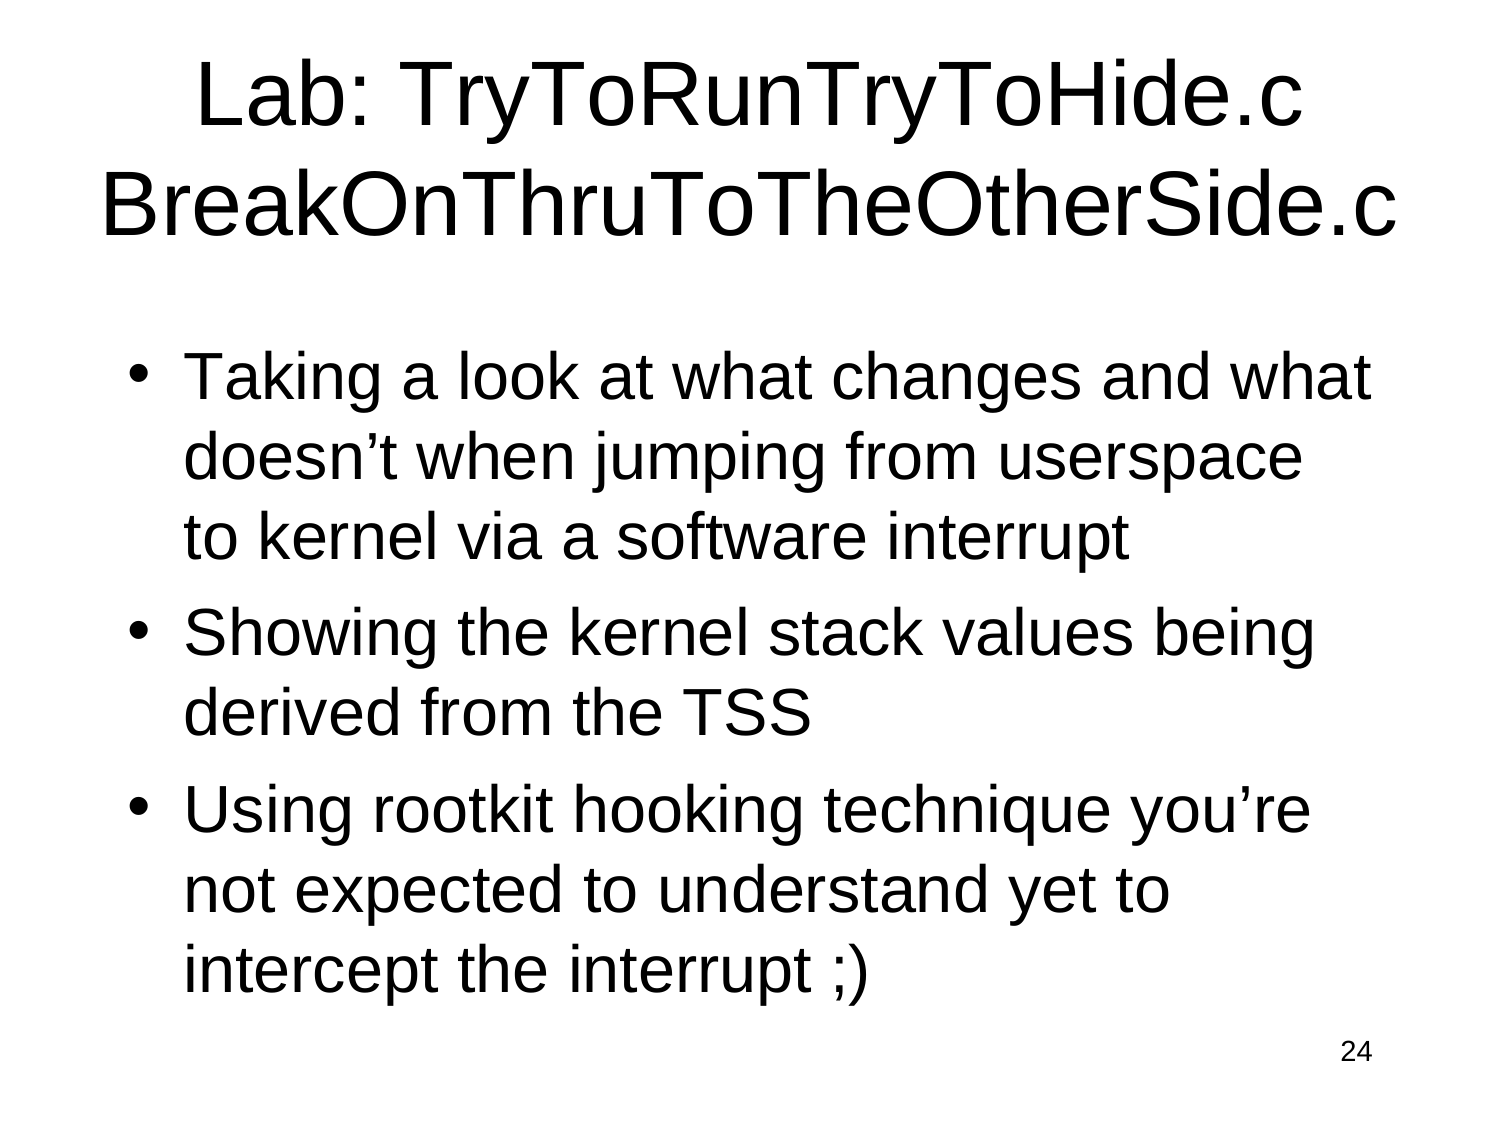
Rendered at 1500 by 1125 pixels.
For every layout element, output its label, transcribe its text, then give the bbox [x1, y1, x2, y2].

title Lab: TryToRunTryToHide.c BreakOnThruToTheOtherSide.c [0, 26, 1500, 262]
text_box <number> [1074, 1025, 1388, 1101]
list Taking a look at what changes and what doesn’t when jumping from userspace to kernel via a software interrupt Showing the kernel stack values being derived from the TSS Using rootkit hooking technique you’re not expected to understand yet to intercept the interrupt ;) [112, 324, 1388, 1014]
